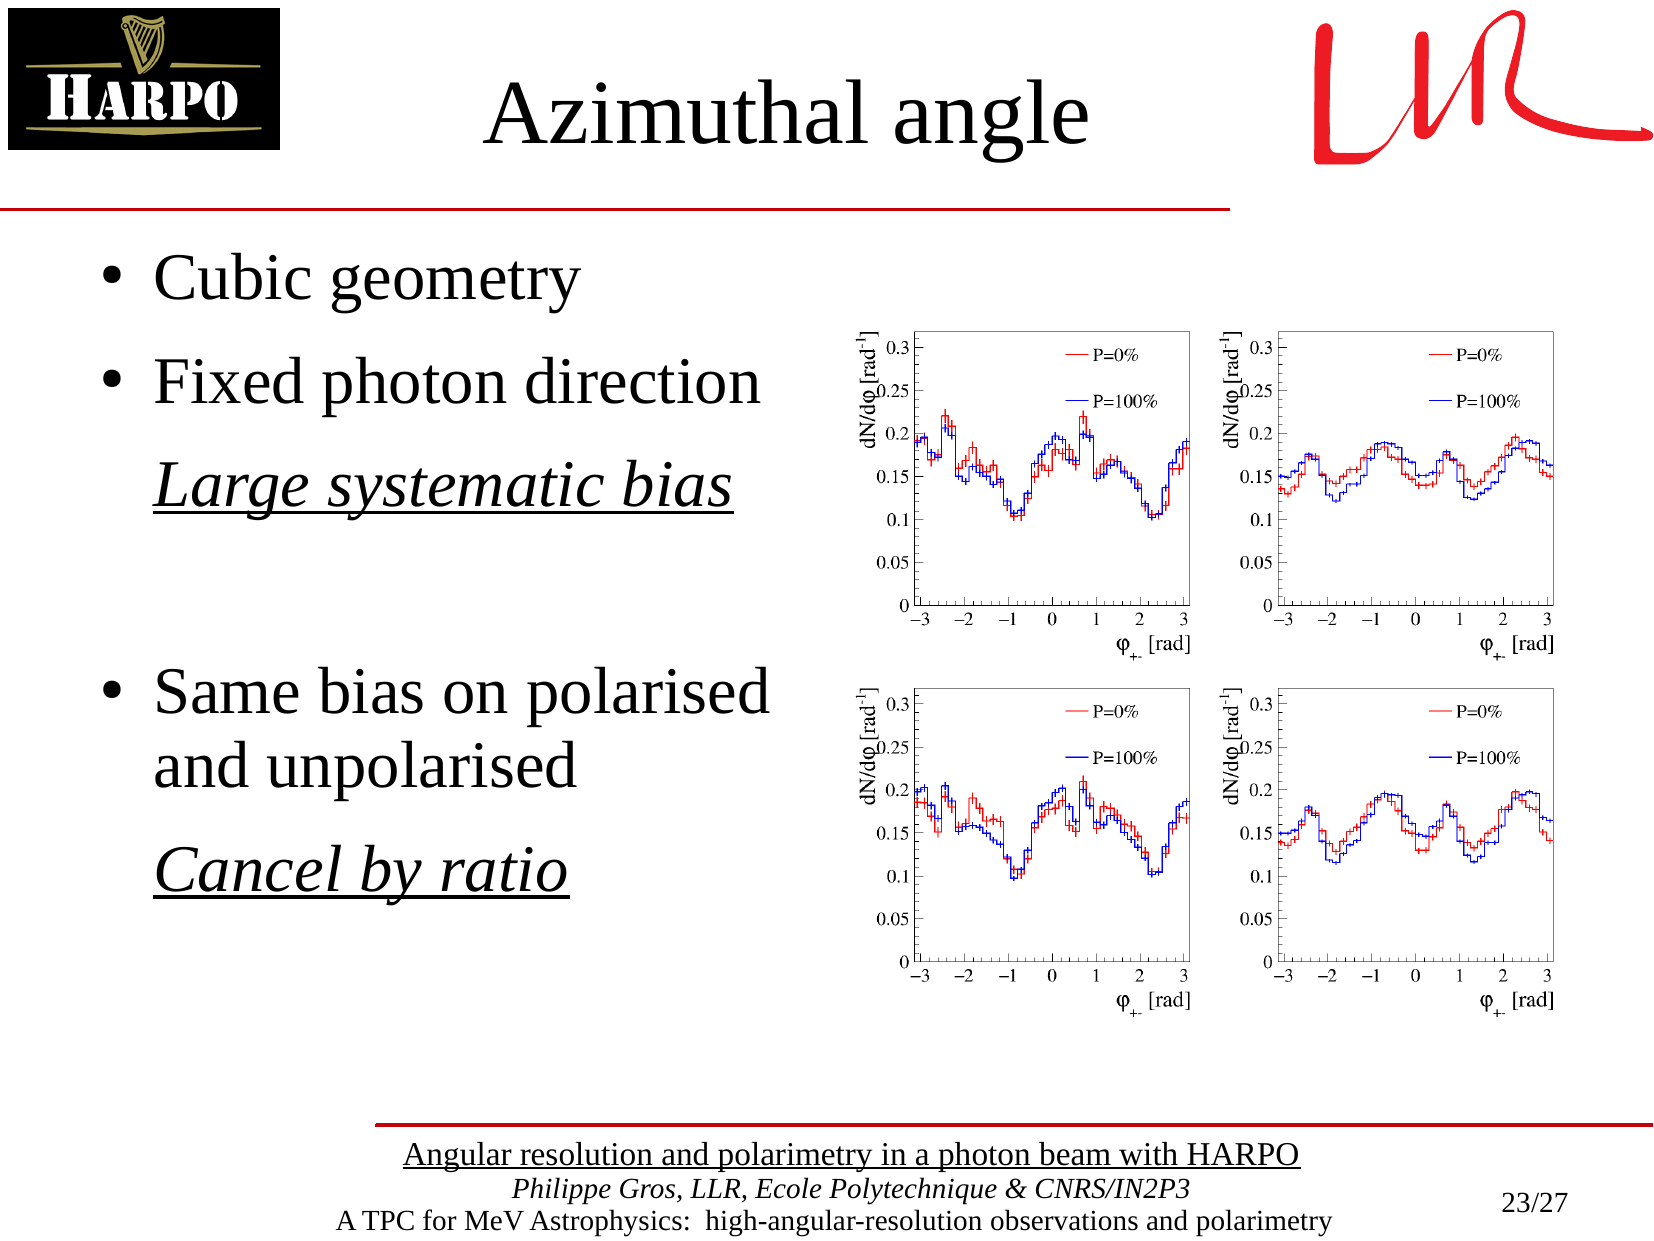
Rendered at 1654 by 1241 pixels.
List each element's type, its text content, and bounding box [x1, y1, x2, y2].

list Cubic geometry Fixed photon direction Large systematic bias Same bias on polarised and unpolarised Cancel by ratio [82, 239, 809, 1102]
picture [844, 314, 1571, 1027]
picture [8, 8, 280, 150]
picture [1314, 10, 1653, 165]
title Azimuthal angle [284, 14, 1290, 210]
